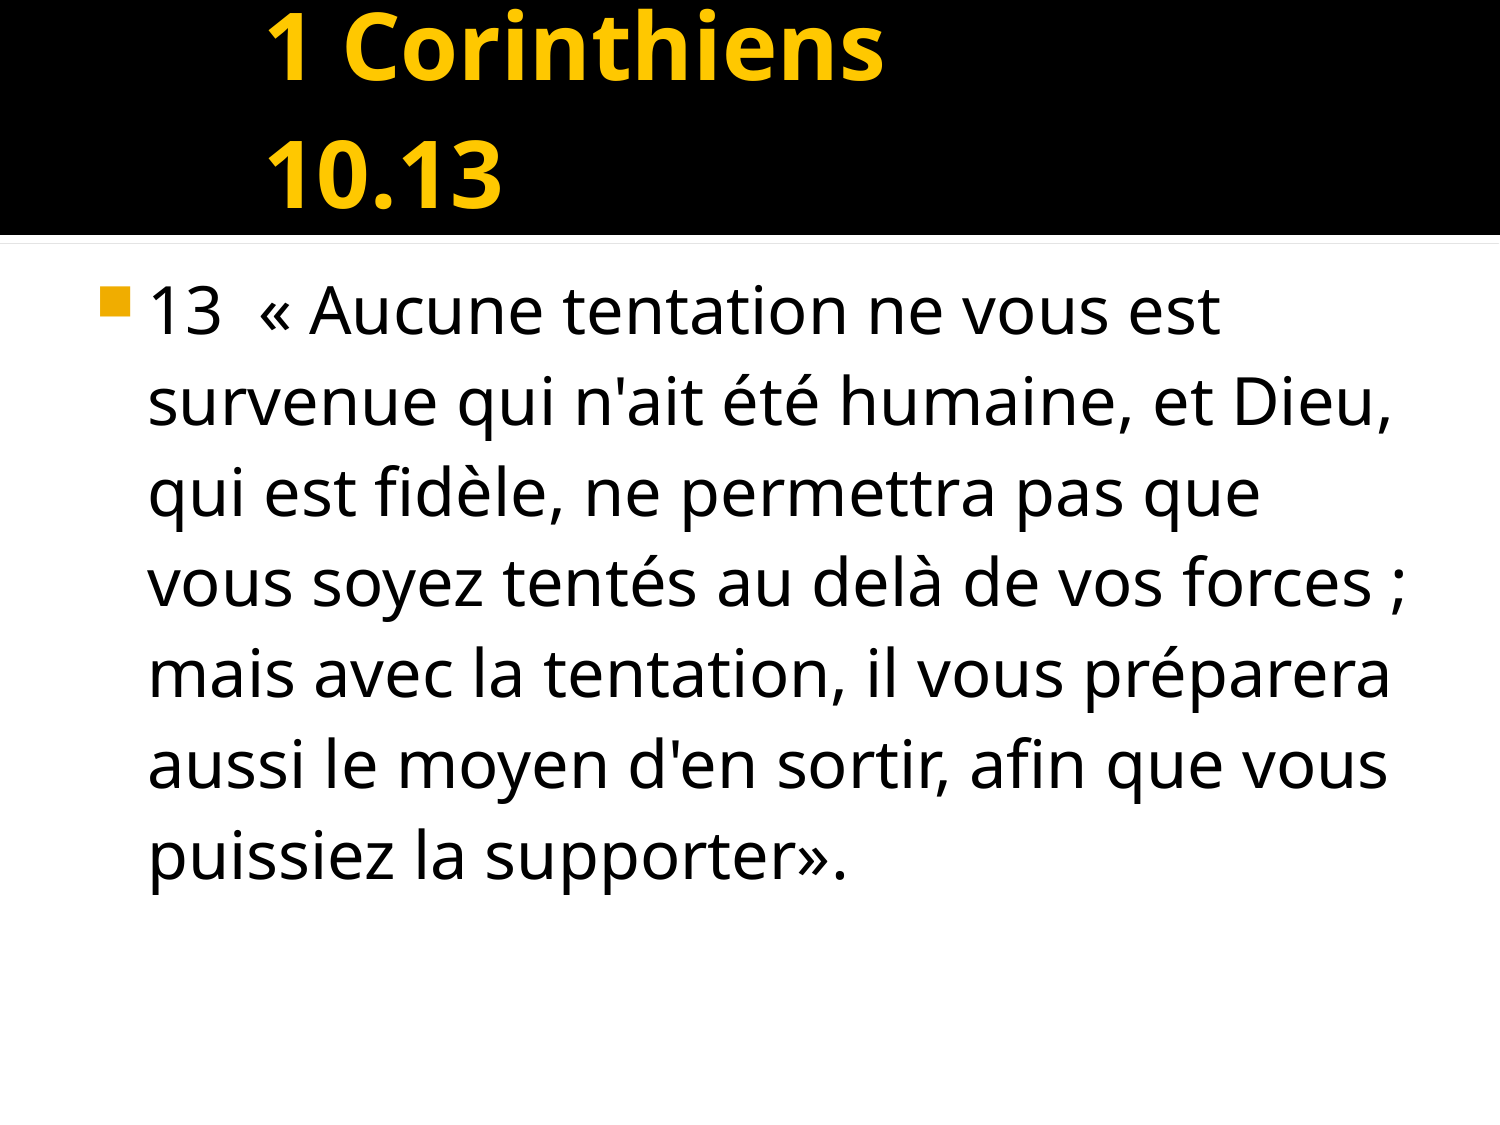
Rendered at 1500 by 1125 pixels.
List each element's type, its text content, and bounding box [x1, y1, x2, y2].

list 13 « Aucune tentation ne vous est survenue qui n'ait été humaine, et Dieu, qui est fidèle, ne permettra pas que vous soyez tentés au delà de vos forces ; mais avec la tentation, il vous préparera aussi le moyen d'en sortir, afin que vous puissiez la supporter». [75, 263, 1425, 916]
text_box 1 Corinthiens 10.13 [263, 50, 1052, 166]
